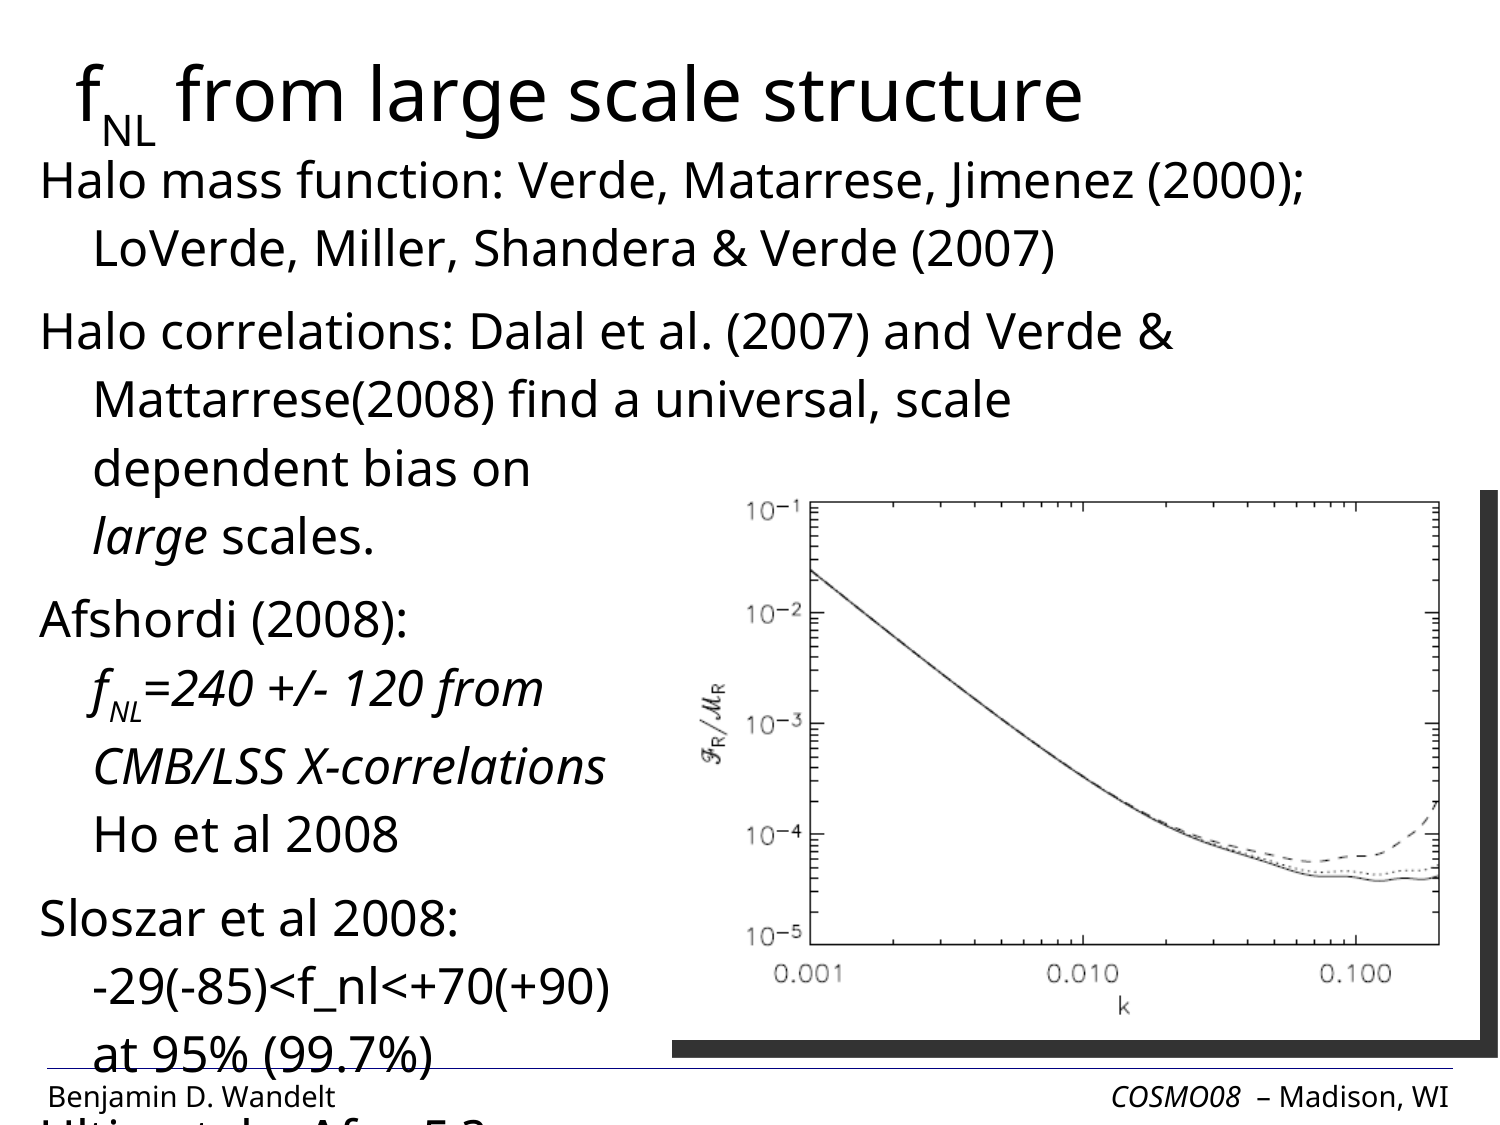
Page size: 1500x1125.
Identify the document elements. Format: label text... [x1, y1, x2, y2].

picture [1372, 472, 1480, 1040]
title fNL from large scale structure [74, 22, 1425, 178]
list Halo mass function: Verde, Matarrese, Jimenez (2000); LoVerde, Miller, Shandera & Verde (2007) Halo correlations: Dalal et al. (2007) and Verde & Mattarrese(2008) find a universal, scale dependent bias on large scales. Afshordi (2008): fNL=240 +/- 120 from CMB/LSS X-correlations Ho et al 2008 Sloszar et al 2008: -29(-85)<f_nl<+70(+90) at 95% (99.7%) Ultimately, ∆fNL~5 ? [21, 144, 1372, 1107]
